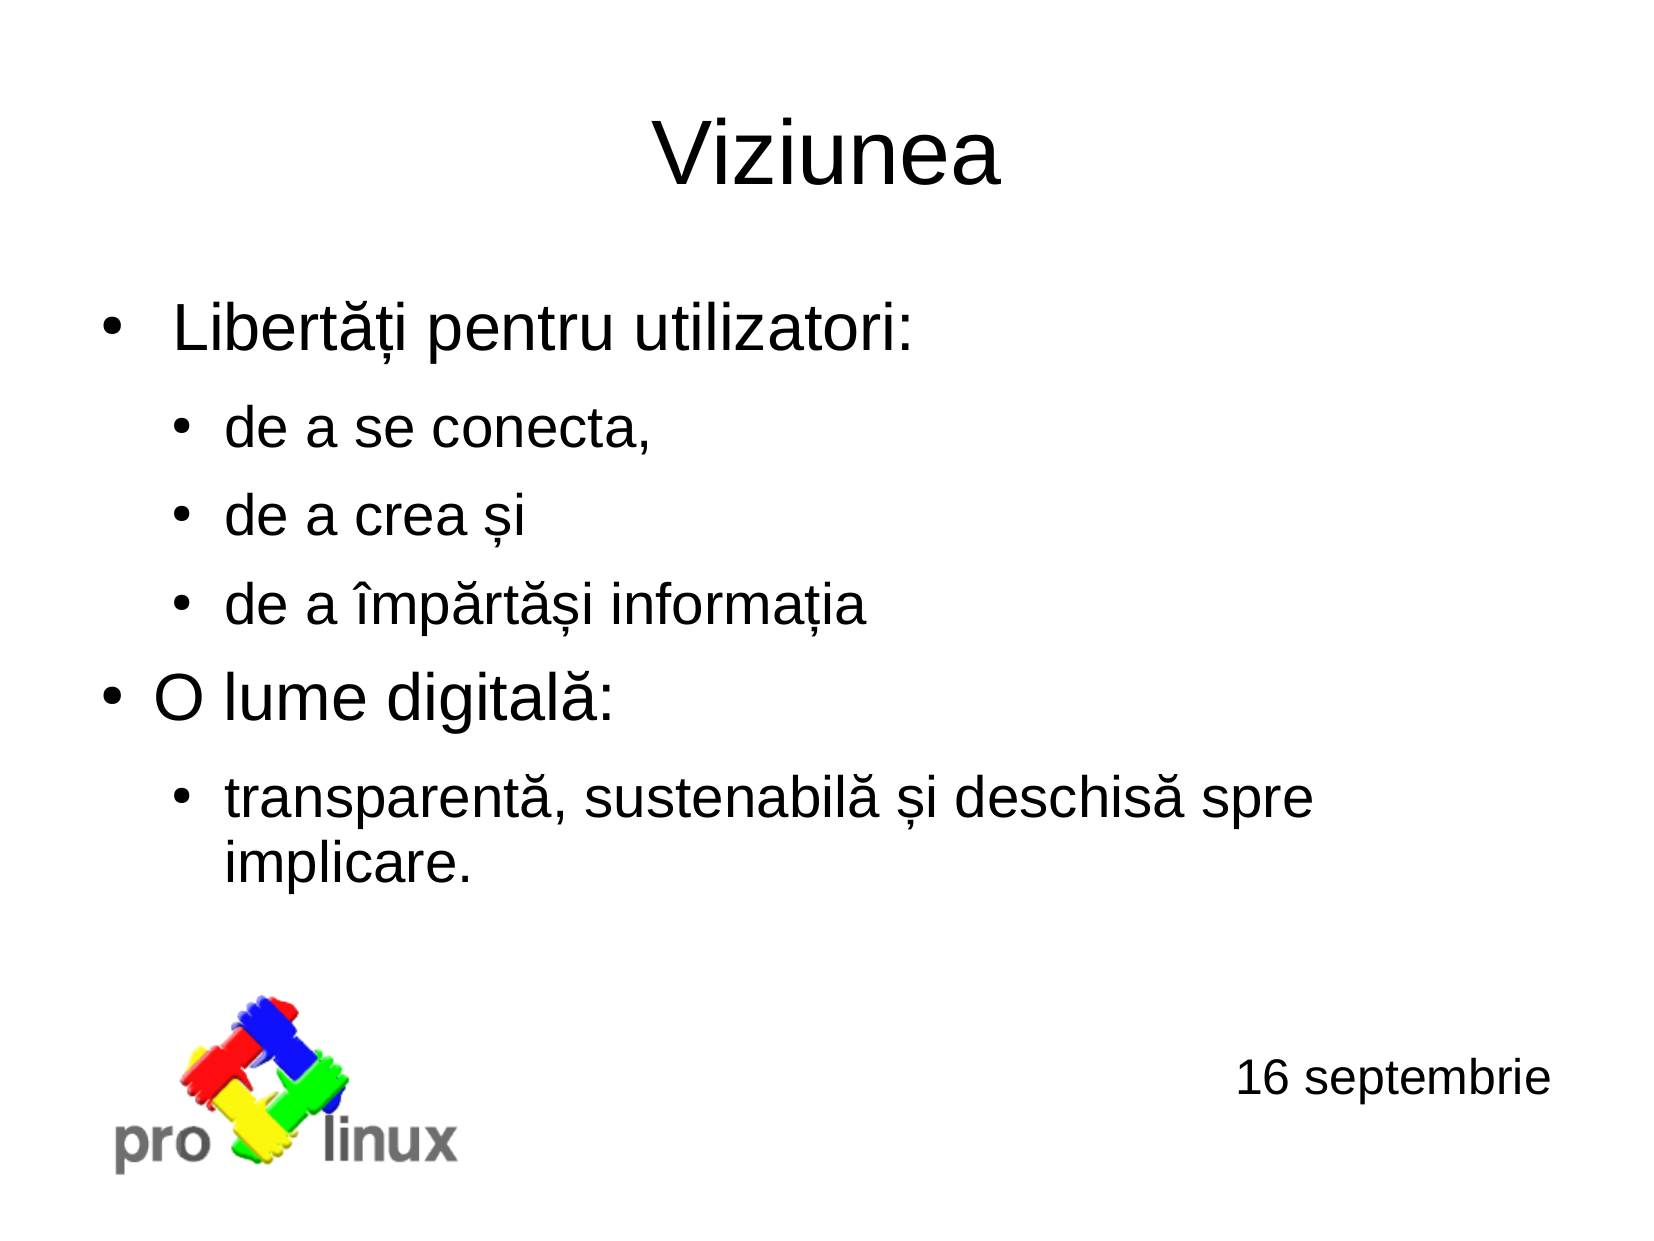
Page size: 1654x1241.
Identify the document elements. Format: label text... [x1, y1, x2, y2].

picture [53, 991, 523, 1180]
title Viziunea [82, 56, 1571, 250]
text_box 16 septembrie [1220, 1041, 1564, 1119]
list Libertăți pentru utilizatori: de a se conecta, de a crea și de a împărtăși informația O lume digitală: transparentă, sustenabilă și deschisă spre implicare. [82, 290, 1571, 1109]
